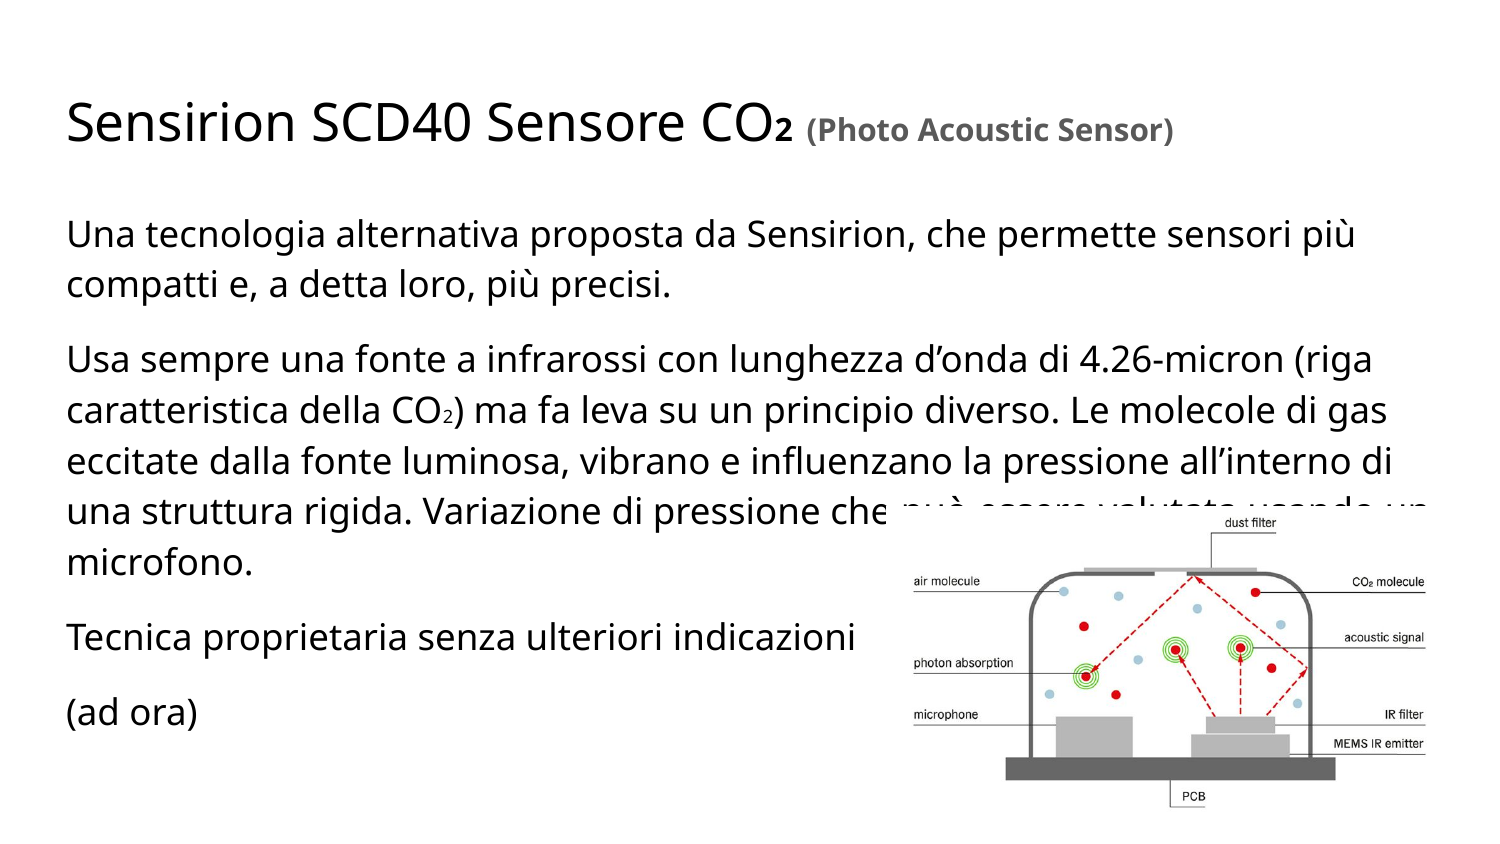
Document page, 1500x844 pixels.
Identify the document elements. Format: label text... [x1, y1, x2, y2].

picture [886, 506, 1449, 823]
list Una tecnologia alternativa proposta da Sensirion, che permette sensori più compatti e, a detta loro, più precisi. Usa sempre una fonte a infrarossi con lunghezza d’onda di 4.26-micron (riga caratteristica della CO2) ma fa leva su un principio diverso. Le molecole di gas eccitate dalla fonte luminosa, vibrano e influenzano la pressione all’interno di una struttura rigida. Variazione di pressione che può essere valutata usando un microfono. Tecnica proprietaria senza ulteriori indicazioni (ad ora) [51, 189, 1449, 750]
title Sensirion SCD40 Sensore CO2 (Photo Acoustic Sensor) [51, 72, 1449, 167]
